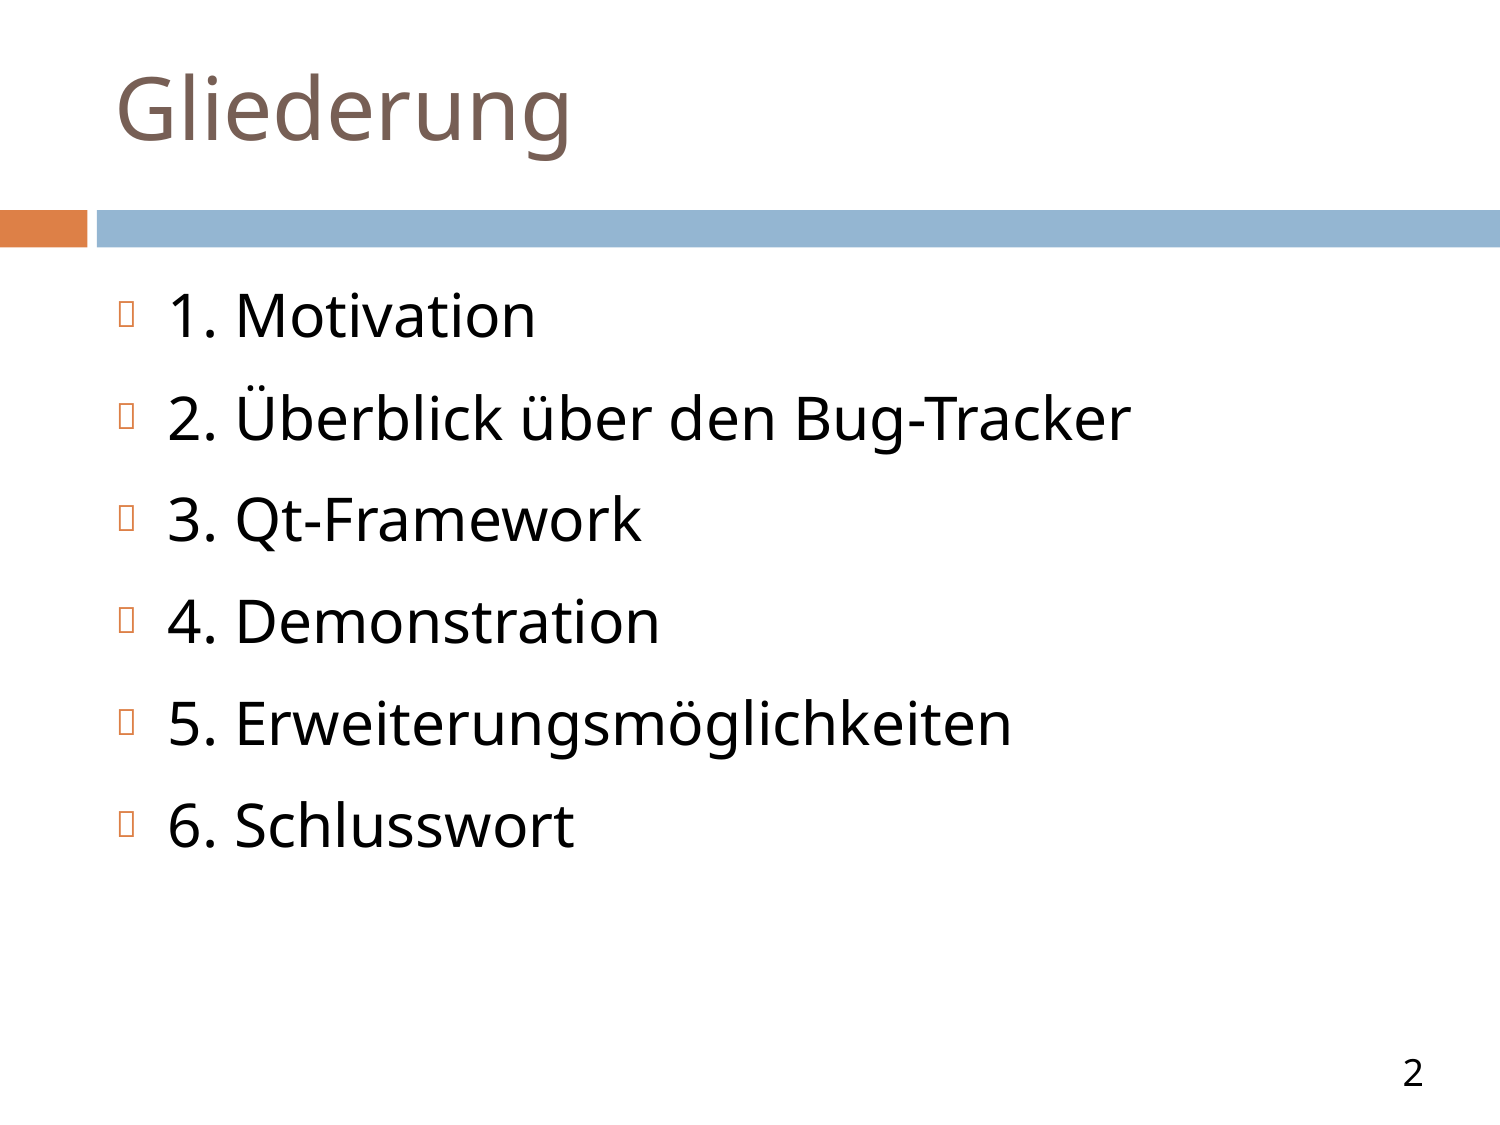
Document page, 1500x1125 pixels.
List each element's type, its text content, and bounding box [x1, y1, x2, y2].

list 1. Motivation 2. Überblick über den Bug-Tracker 3. Qt-Framework 4. Demonstration 5. Erweiterungsmöglichkeiten 6. Schlusswort [100, 262, 1438, 1005]
title Gliederung [99, 37, 1438, 200]
